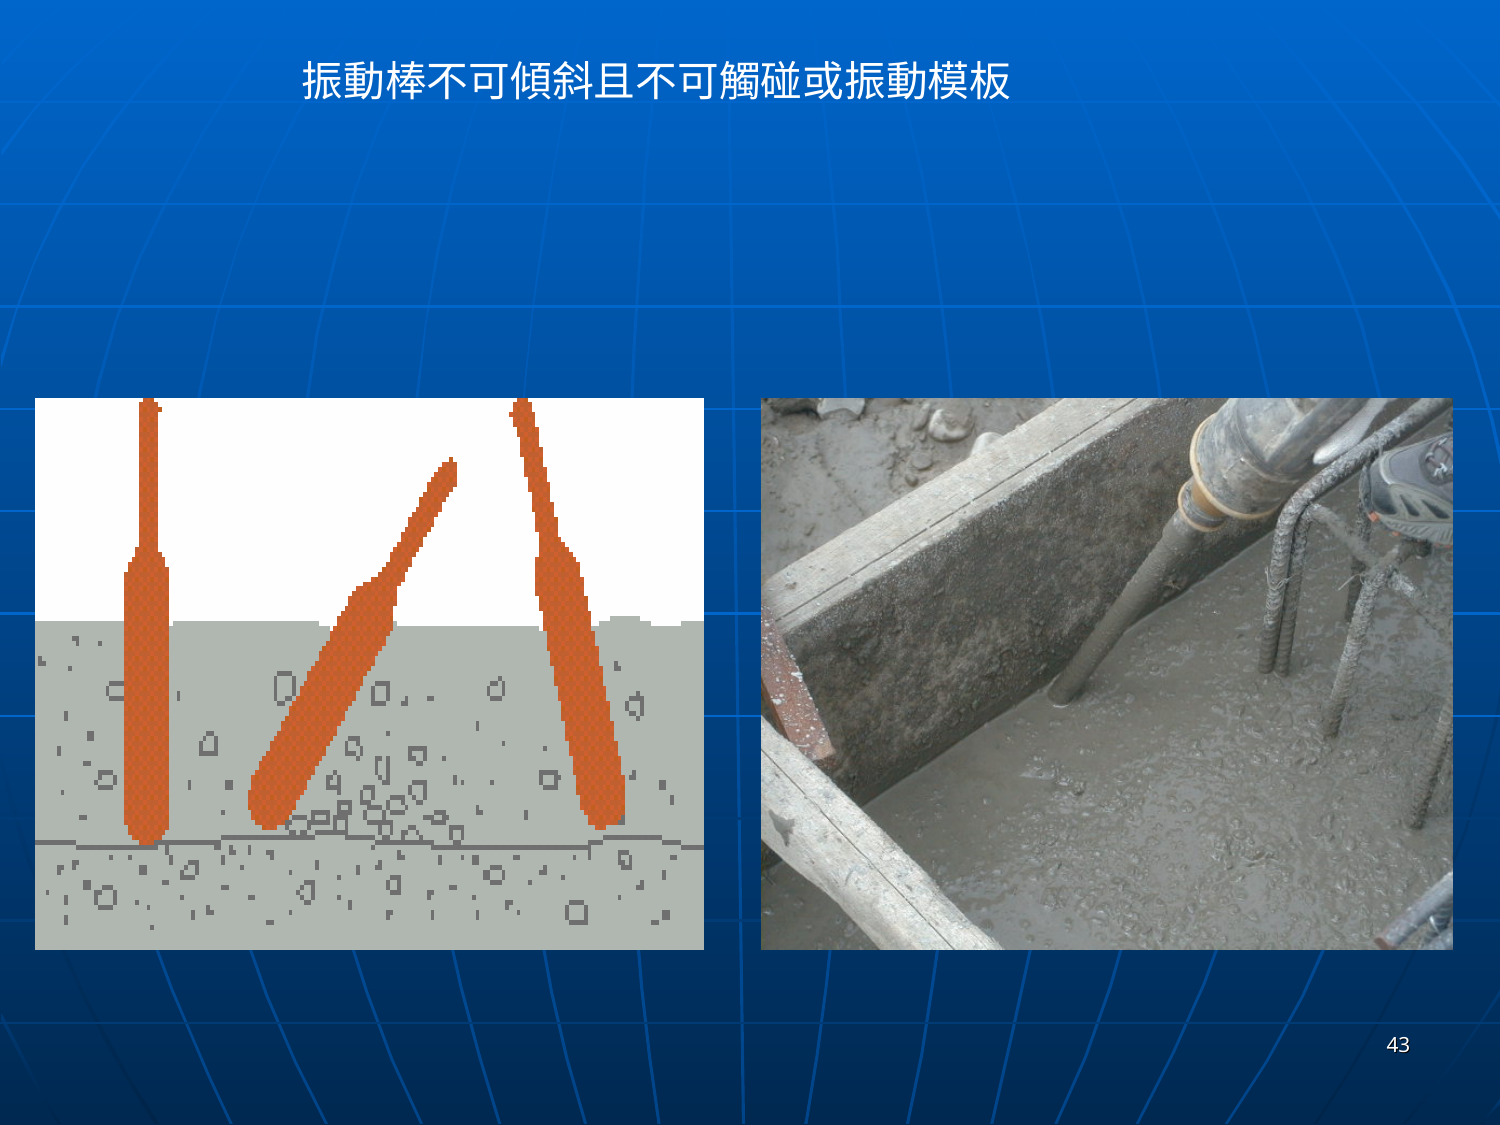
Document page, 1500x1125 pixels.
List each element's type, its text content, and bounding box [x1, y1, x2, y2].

text_box <編號> [1074, 1024, 1426, 1100]
picture [35, 398, 704, 950]
text_box 振動棒不可傾斜且不可觸碰或振動模板 [269, 46, 1254, 113]
picture [761, 398, 1453, 950]
